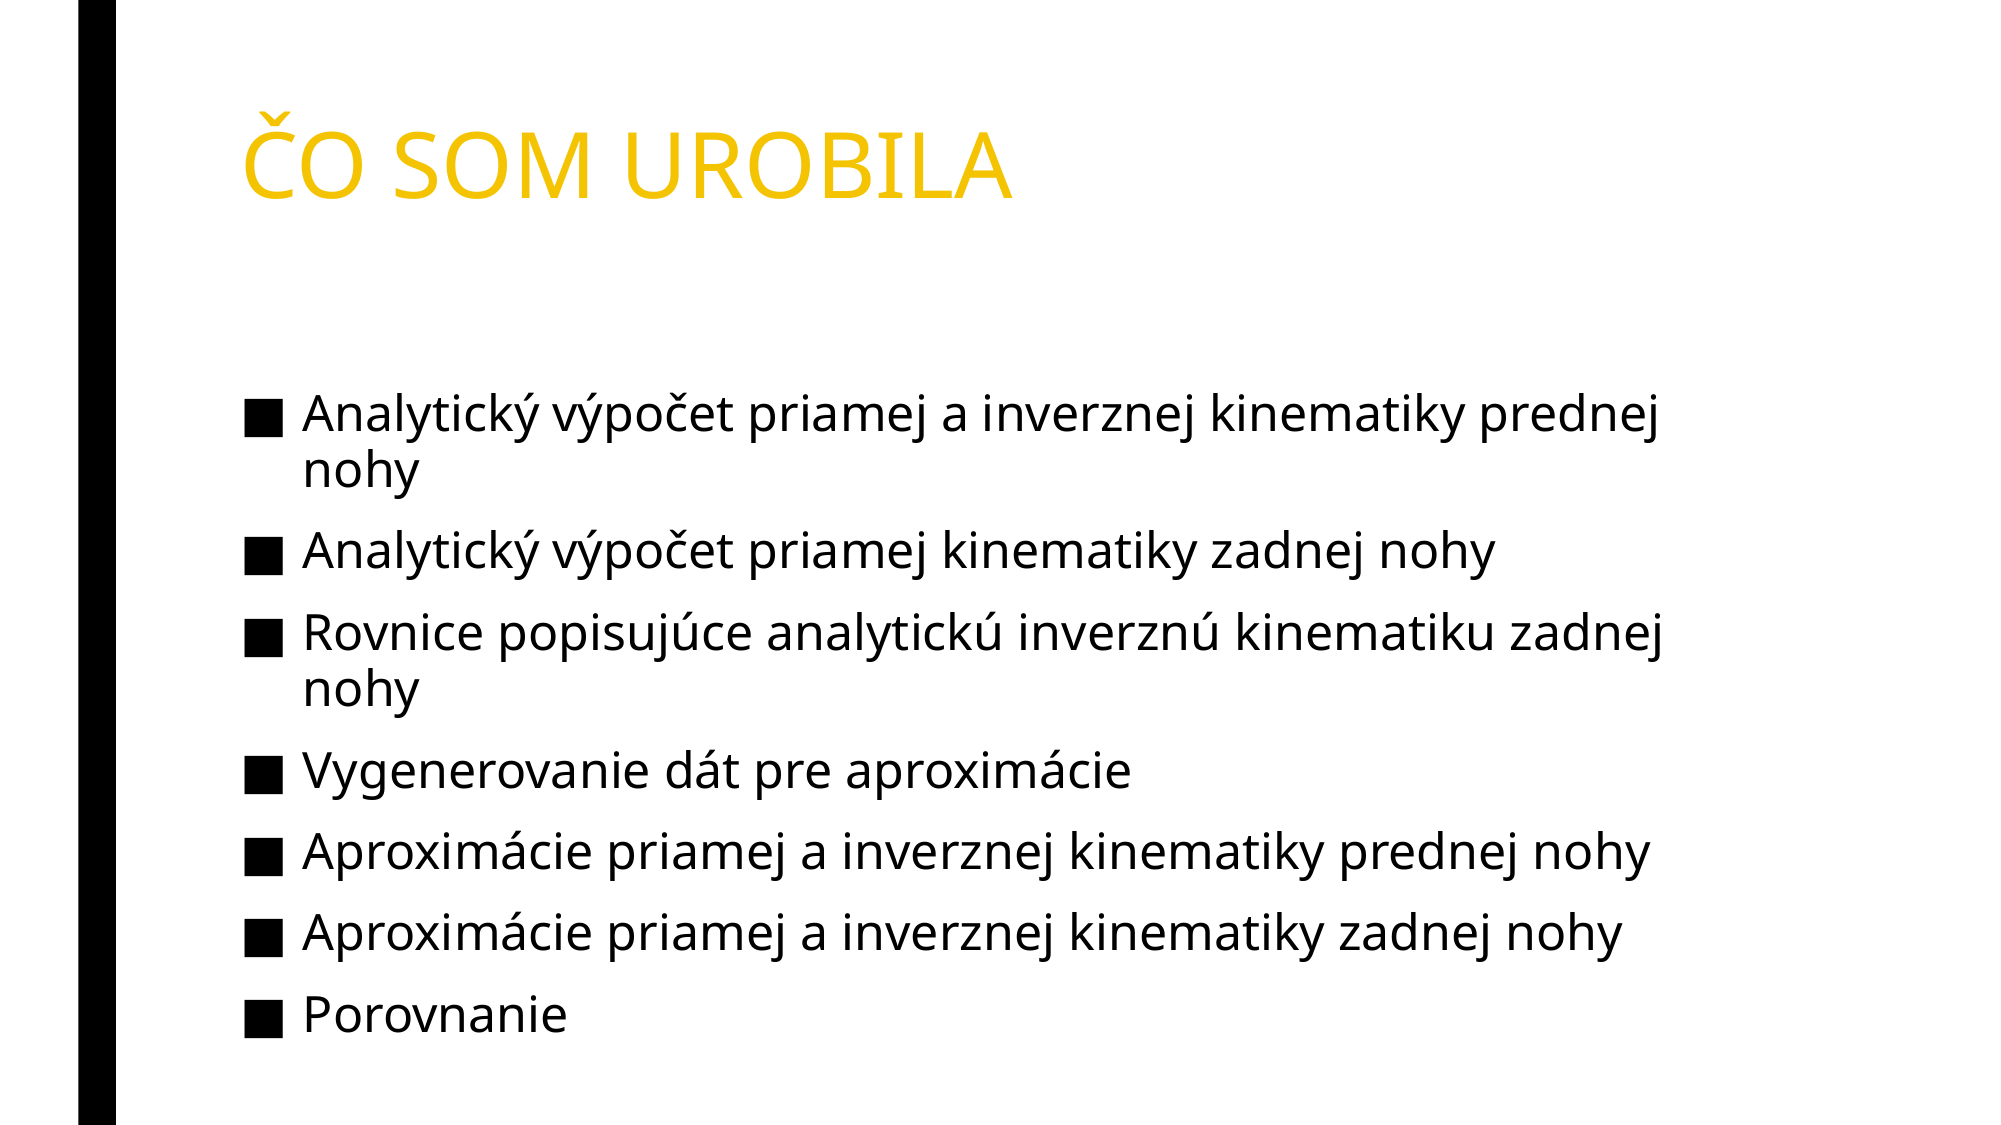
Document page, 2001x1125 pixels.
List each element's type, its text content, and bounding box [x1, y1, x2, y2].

title ČO SOM UROBILA [225, 112, 1800, 248]
list Analytický výpočet priamej a inverznej kinematiky prednej nohy Analytický výpočet priamej kinematiky zadnej nohy Rovnice popisujúce analytickú inverznú kinematiku zadnej nohy Vygenerovanie dát pre aproximácie Aproximácie priamej a inverznej kinematiky prednej nohy Aproximácie priamej a inverznej kinematiky zadnej nohy Porovnanie [225, 378, 1800, 1071]
